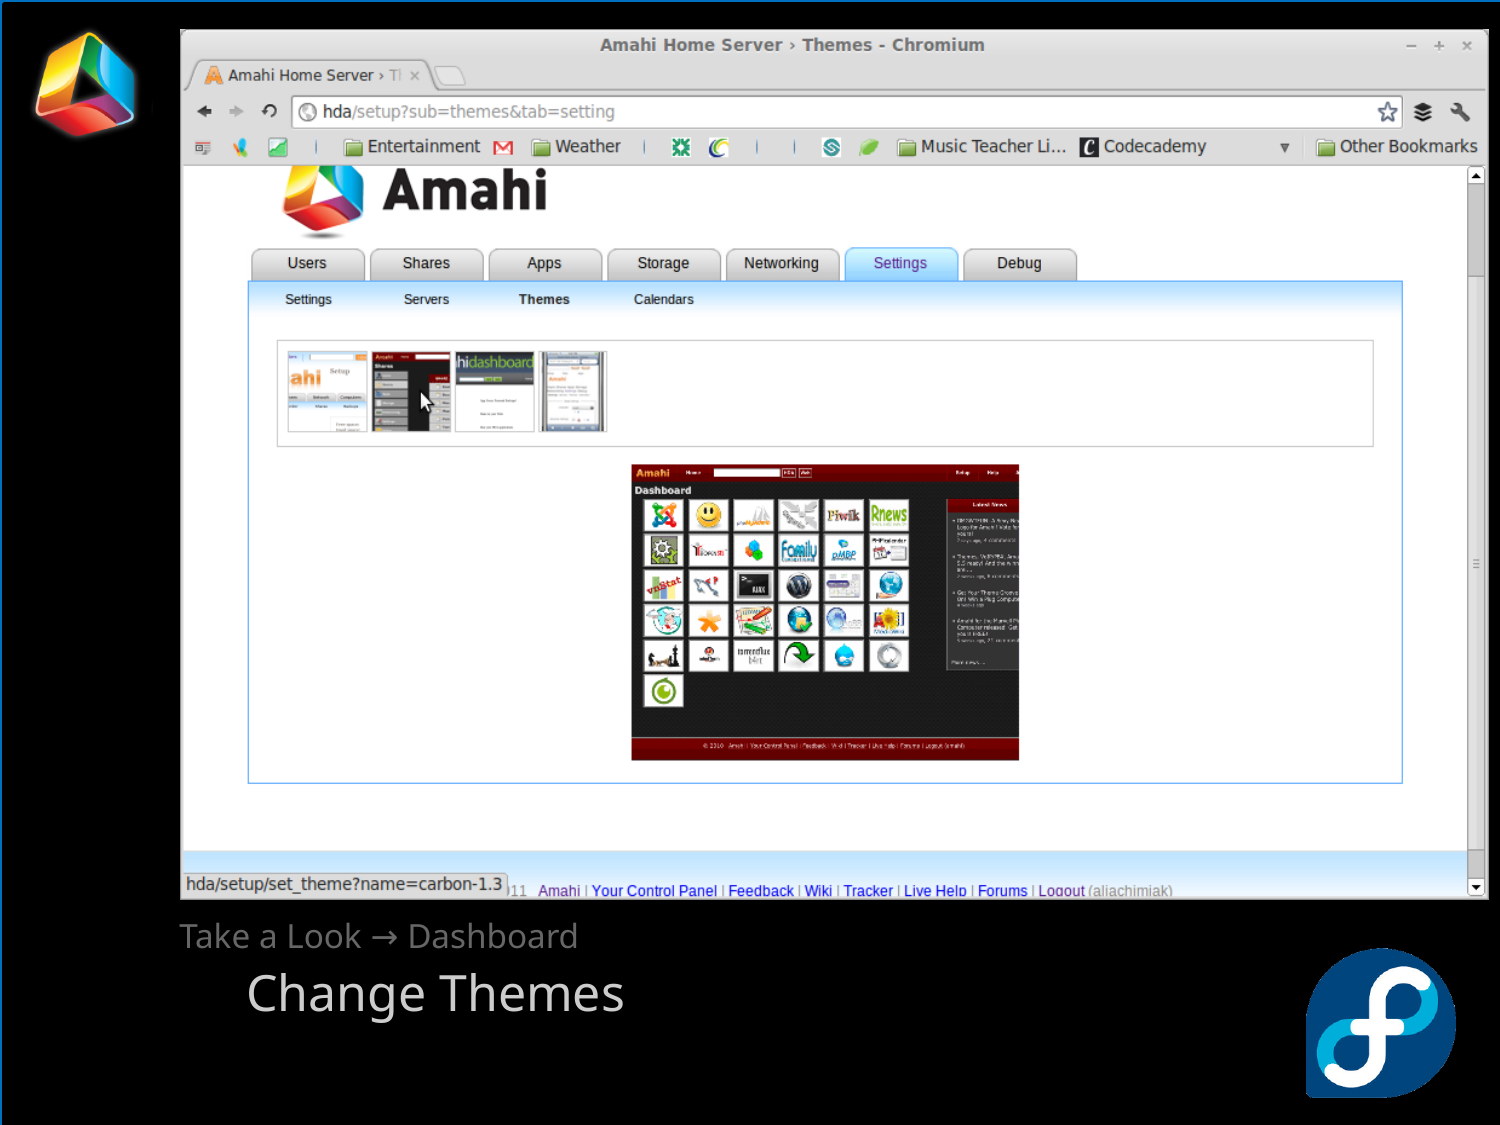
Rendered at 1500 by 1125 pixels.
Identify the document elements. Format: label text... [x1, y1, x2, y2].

text_box [0, 0, 1500, 1125]
picture [1306, 948, 1456, 1099]
text_box Take a Look → Dashboard Change Themes [156, 905, 1207, 1061]
picture [9, 26, 153, 158]
picture [180, 29, 1489, 901]
